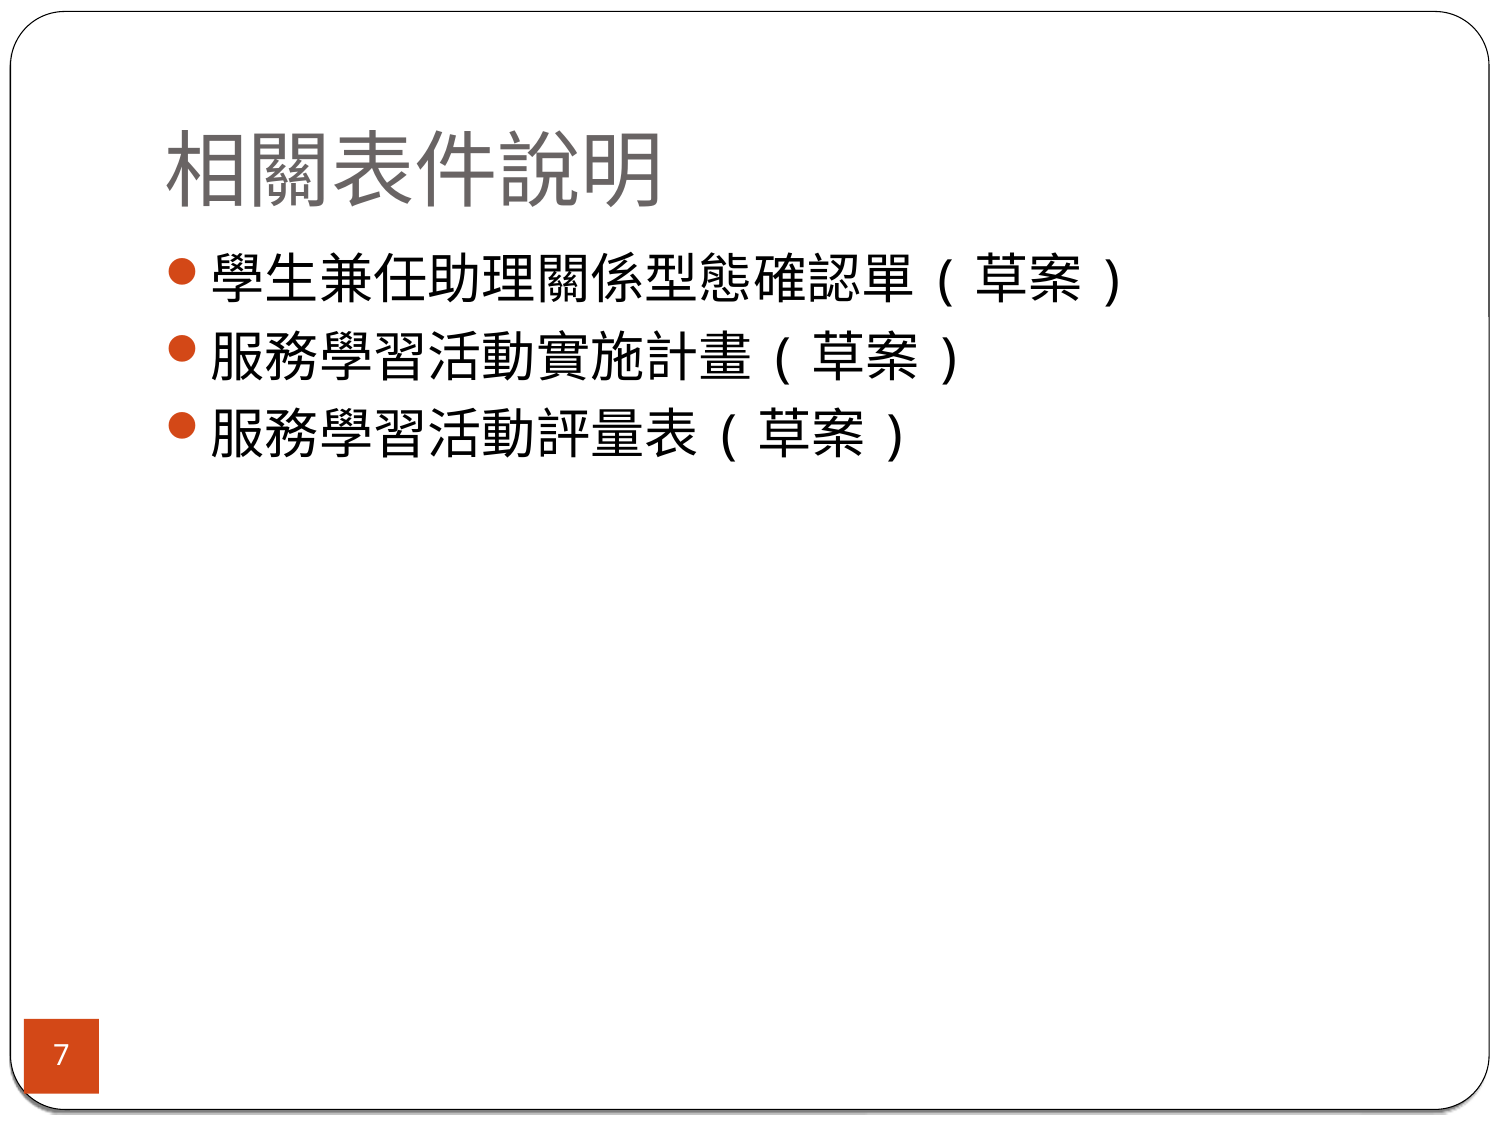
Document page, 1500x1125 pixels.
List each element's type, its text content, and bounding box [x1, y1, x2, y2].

title 相關表件說明 [150, 45, 1425, 233]
list 學生兼任助理關係型態確認單(草案) 服務學習活動實施計畫(草案) 服務學習活動評量表(草案) [150, 237, 1425, 988]
slide_number <number> [23, 1018, 99, 1094]
